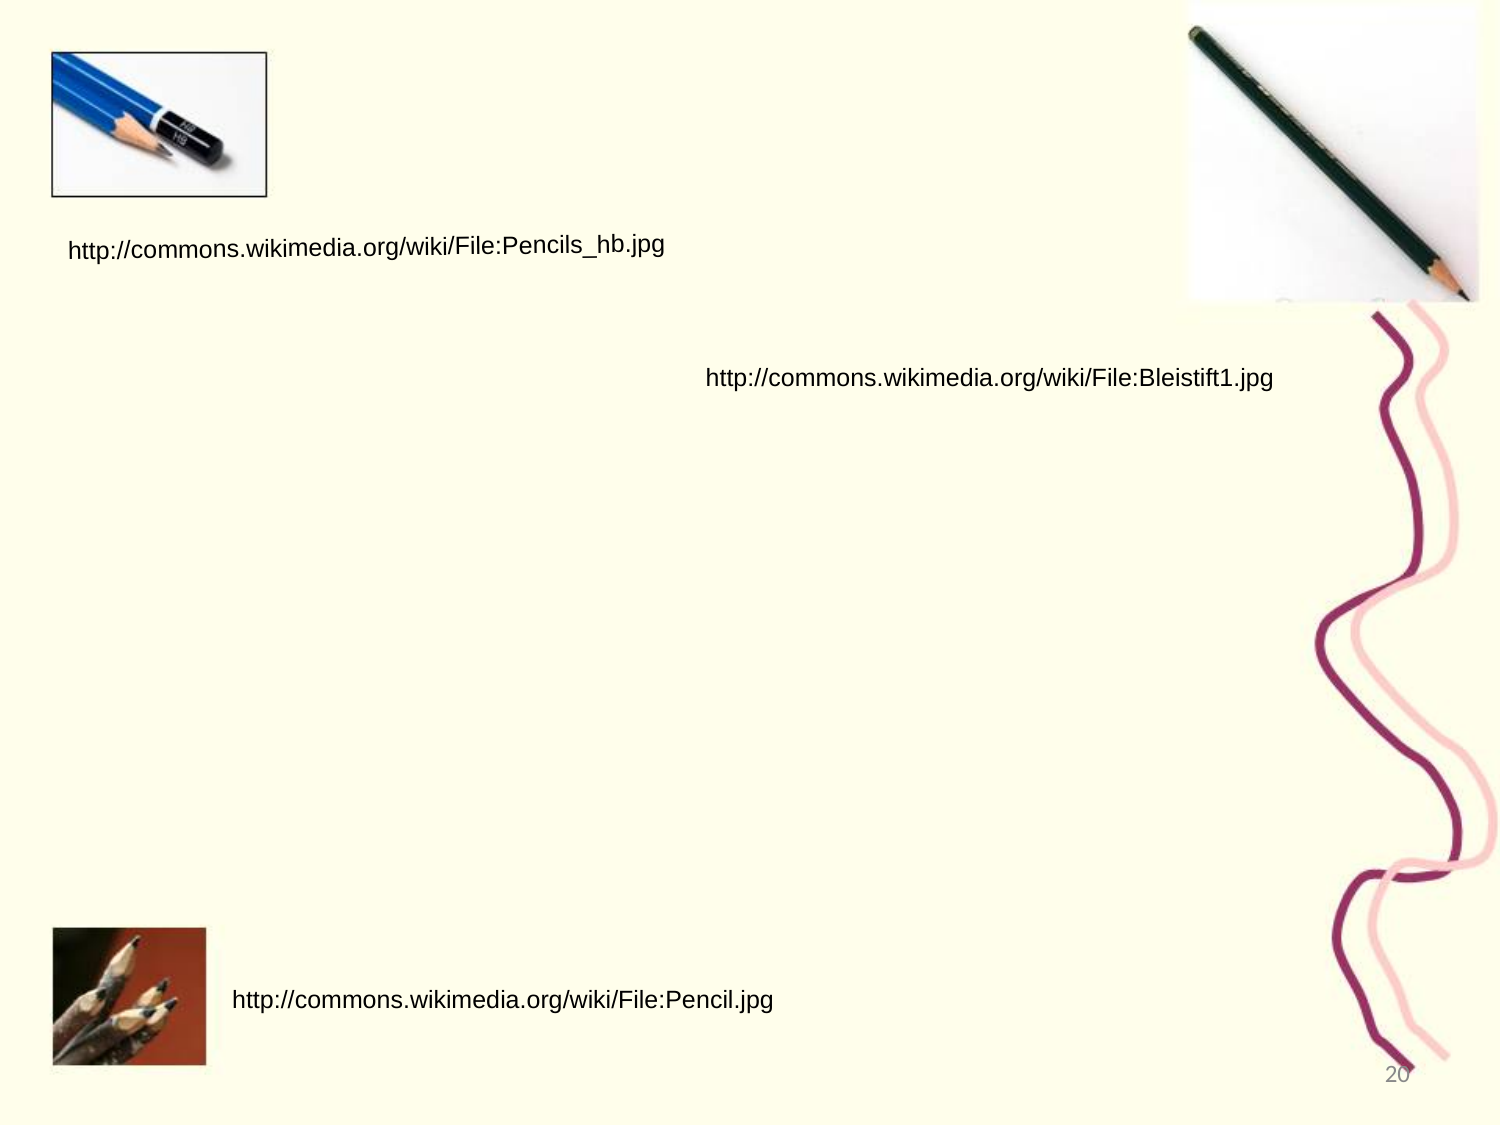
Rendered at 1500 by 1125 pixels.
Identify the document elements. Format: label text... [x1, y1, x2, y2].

text_box http://commons.wikimedia.org/wiki/File:Pencils_hb.jpg [52, 217, 774, 273]
picture [0, 0, 1500, 1125]
text_box http://commons.wikimedia.org/wiki/File:Bleistift1.jpg [690, 353, 1365, 399]
text_box http://commons.wikimedia.org/wiki/File:Pencil.jpg [217, 976, 791, 1022]
